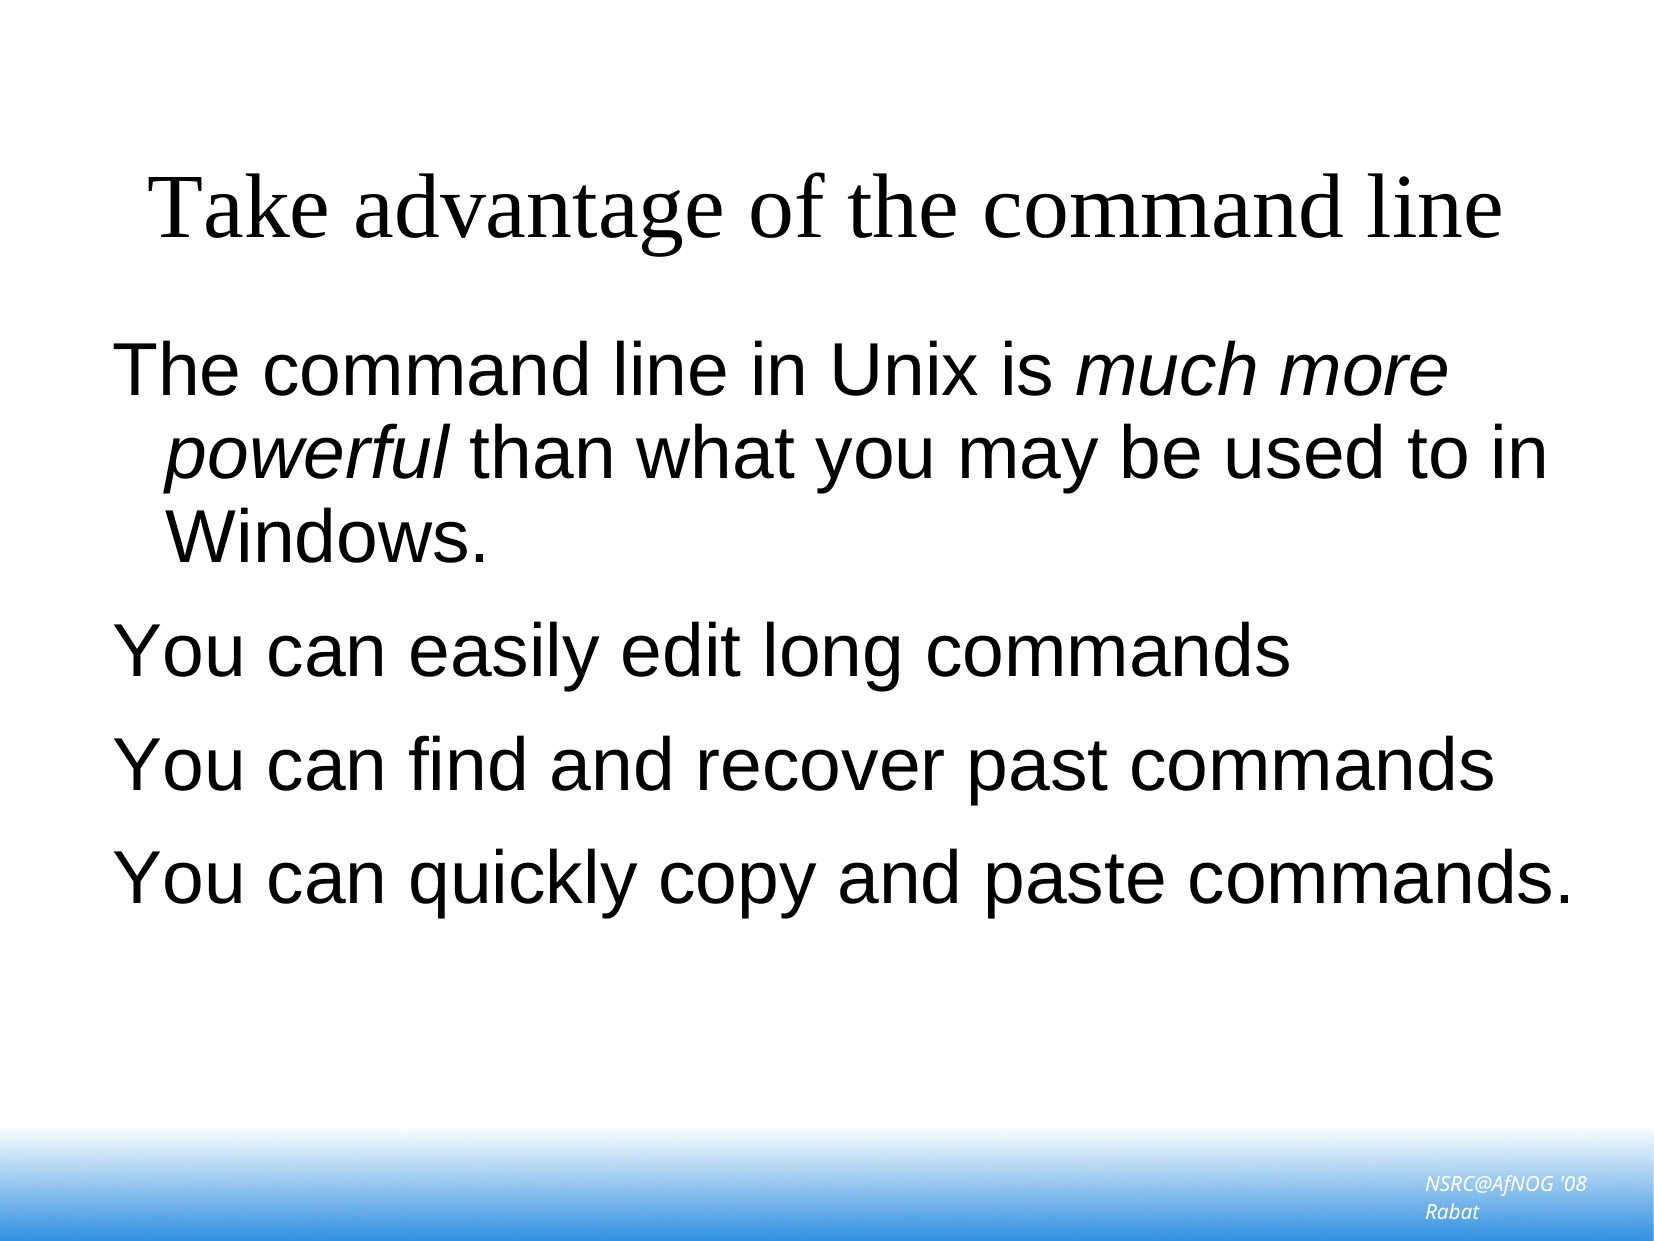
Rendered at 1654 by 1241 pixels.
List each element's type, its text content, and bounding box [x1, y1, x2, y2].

title Take advantage of the command line [121, 102, 1534, 310]
list The command line in Unix is much more powerful than what you may be used to in Windows. You can easily edit long commands You can find and recover past commands You can quickly copy and paste commands. [94, 327, 1595, 1088]
picture [0, 1124, 1654, 1241]
